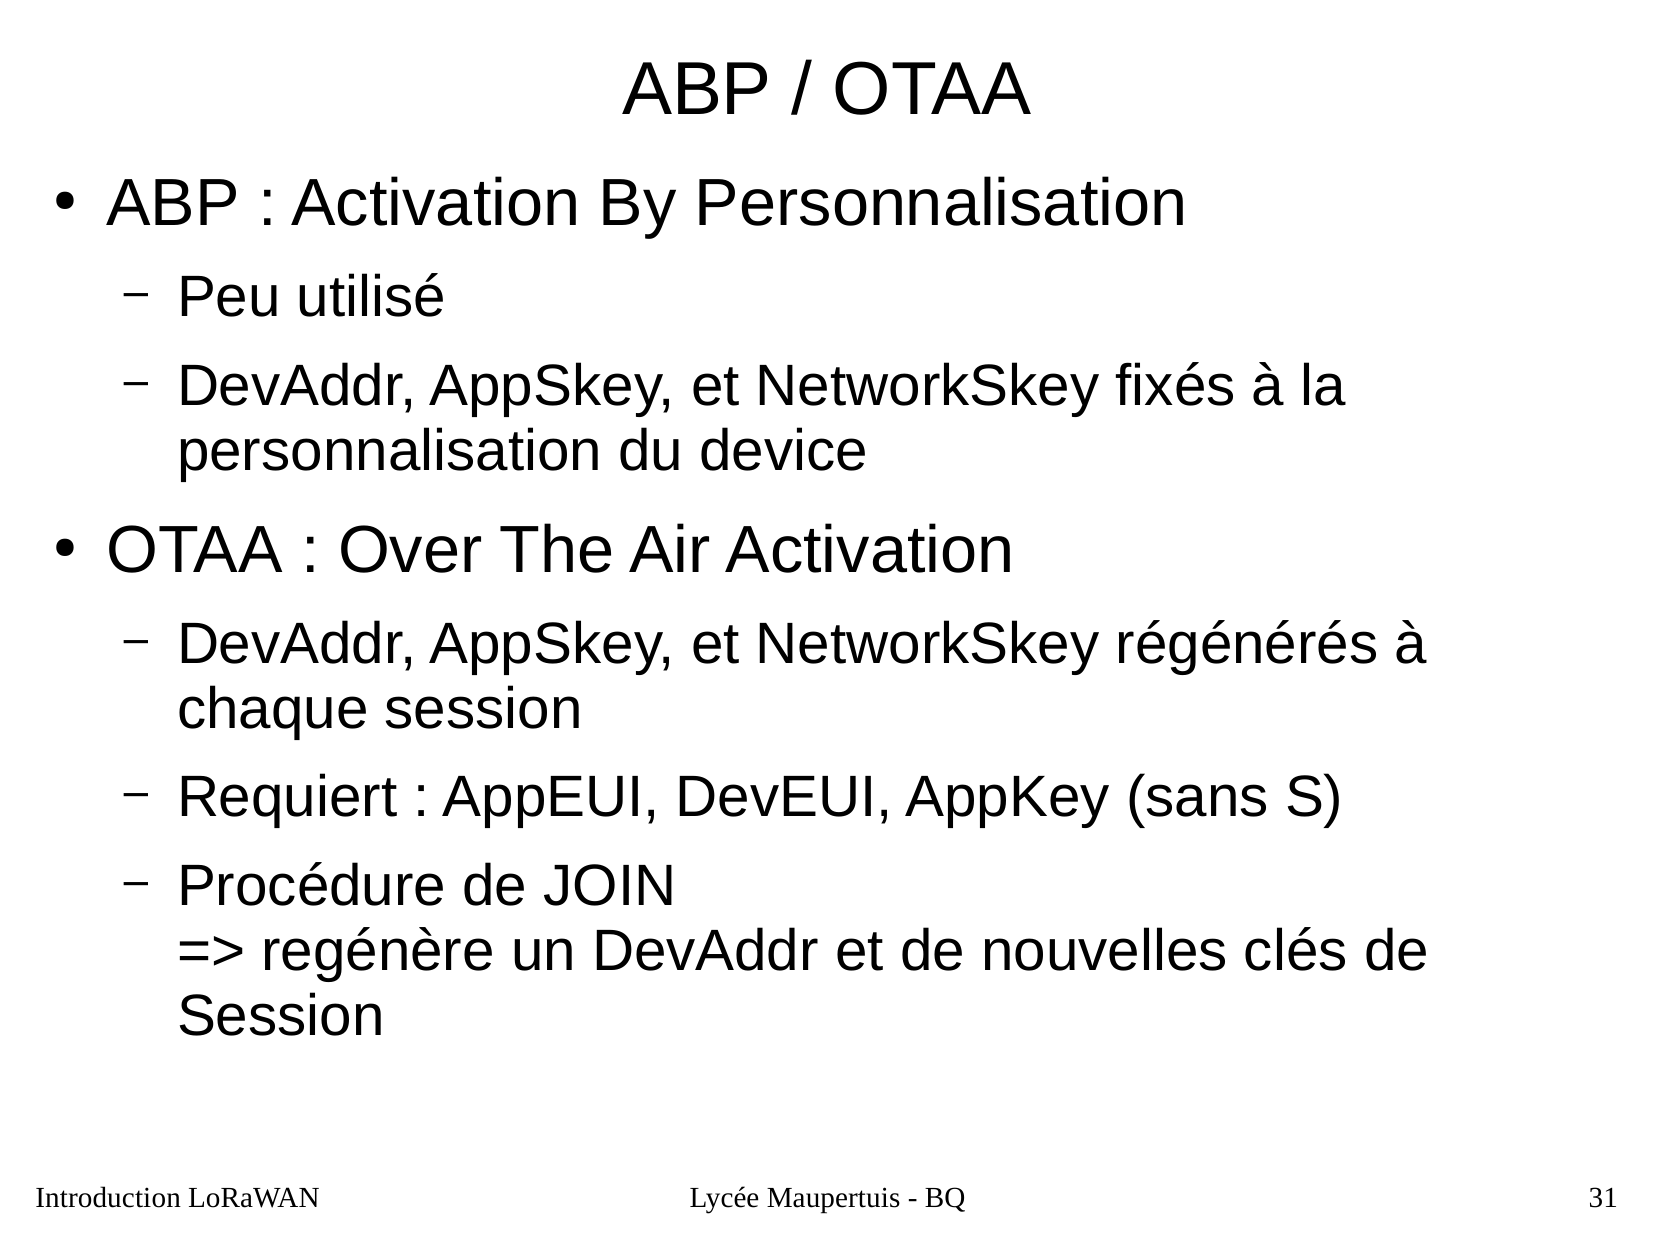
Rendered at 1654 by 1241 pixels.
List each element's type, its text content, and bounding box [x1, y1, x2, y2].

list ABP : Activation By Personnalisation Peu utilisé DevAddr, AppSkey, et NetworkSkey fixés à la personnalisation du device OTAA : Over The Air Activation DevAddr, AppSkey, et NetworkSkey régénérés à chaque session Requiert : AppEUI, DevEUI, AppKey (sans S) Procédure de JOIN => regénère un DevAddr et de nouvelles clés de Session [35, 165, 1619, 1170]
title ABP / OTAA [35, 35, 1619, 142]
